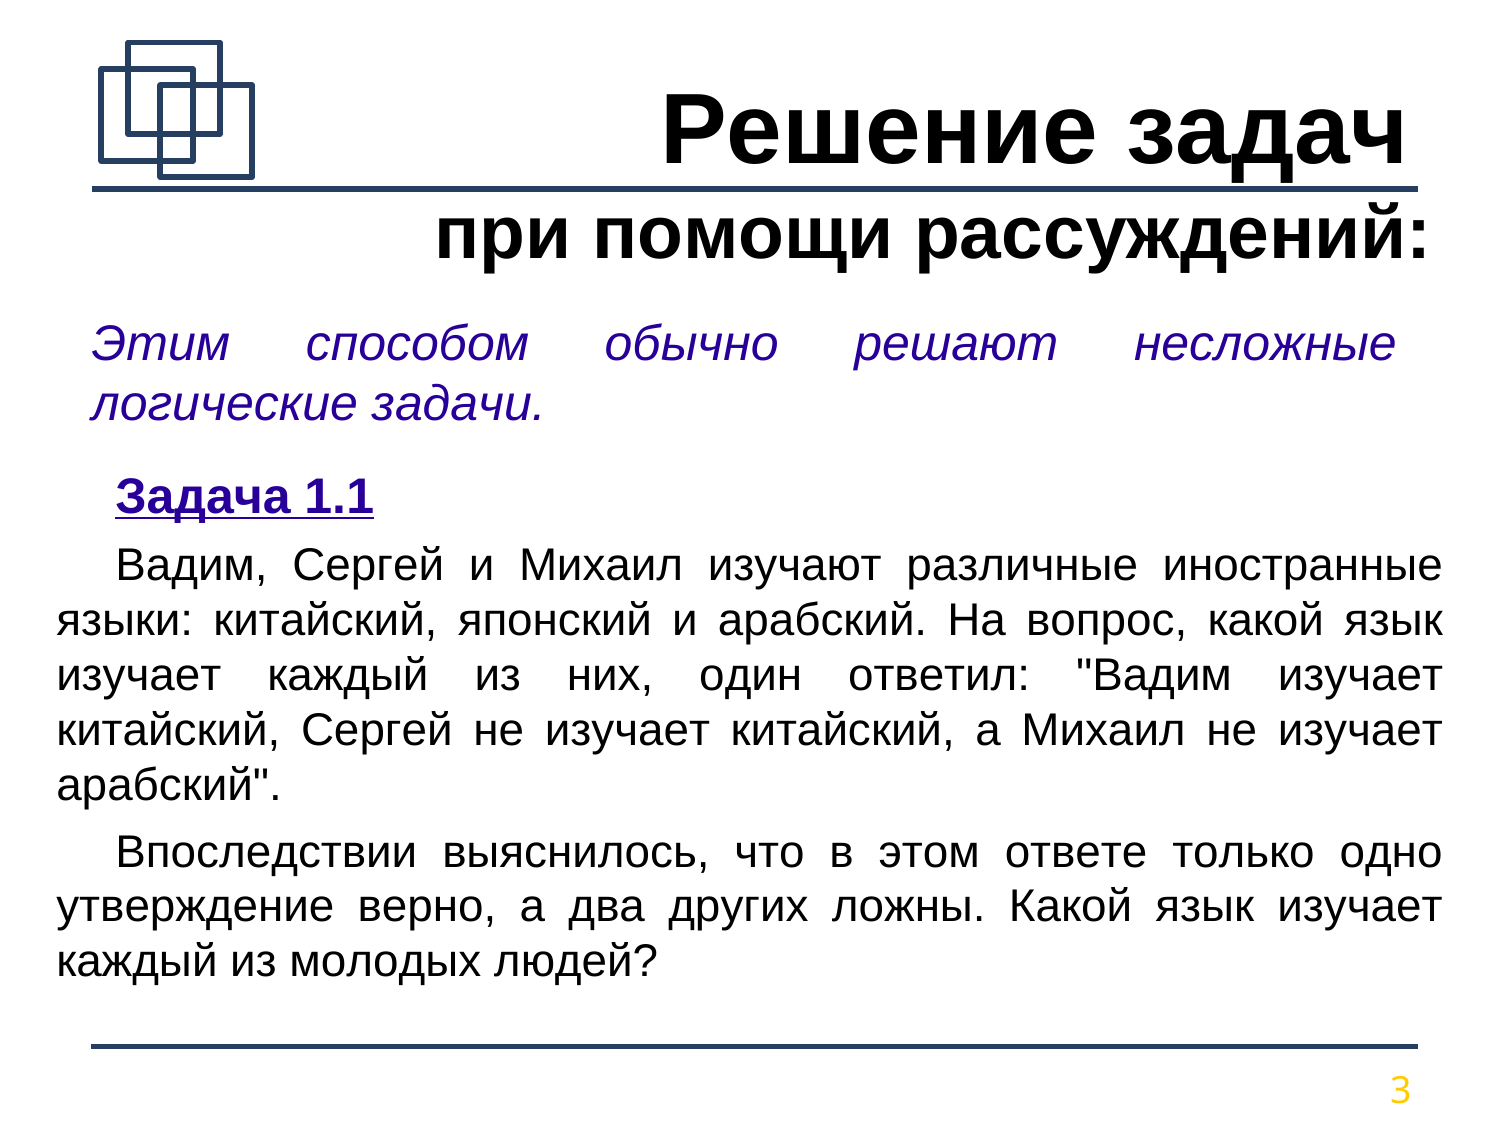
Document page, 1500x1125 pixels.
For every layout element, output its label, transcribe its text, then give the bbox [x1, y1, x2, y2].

list Задача 1.1 Вадим, Сергей и Михаил изучают различные иностранные языки: китайский, японский и арабский. На вопрос, какой язык изучает каждый из них, один ответил: "Вадим изучает китайский, Сергей не изучает китайский, а Михаил не изучает арабский". Впоследствии выяснилось, что в этом ответе только одно утверждение верно, а два других ложны. Какой язык изучает каждый из молодых людей? [41, 456, 1459, 1034]
text_box Этим способом обычно решают несложные логические задачи. [76, 302, 1412, 438]
text_box Решение задач при помощи рассуждений: [41, 48, 1447, 289]
